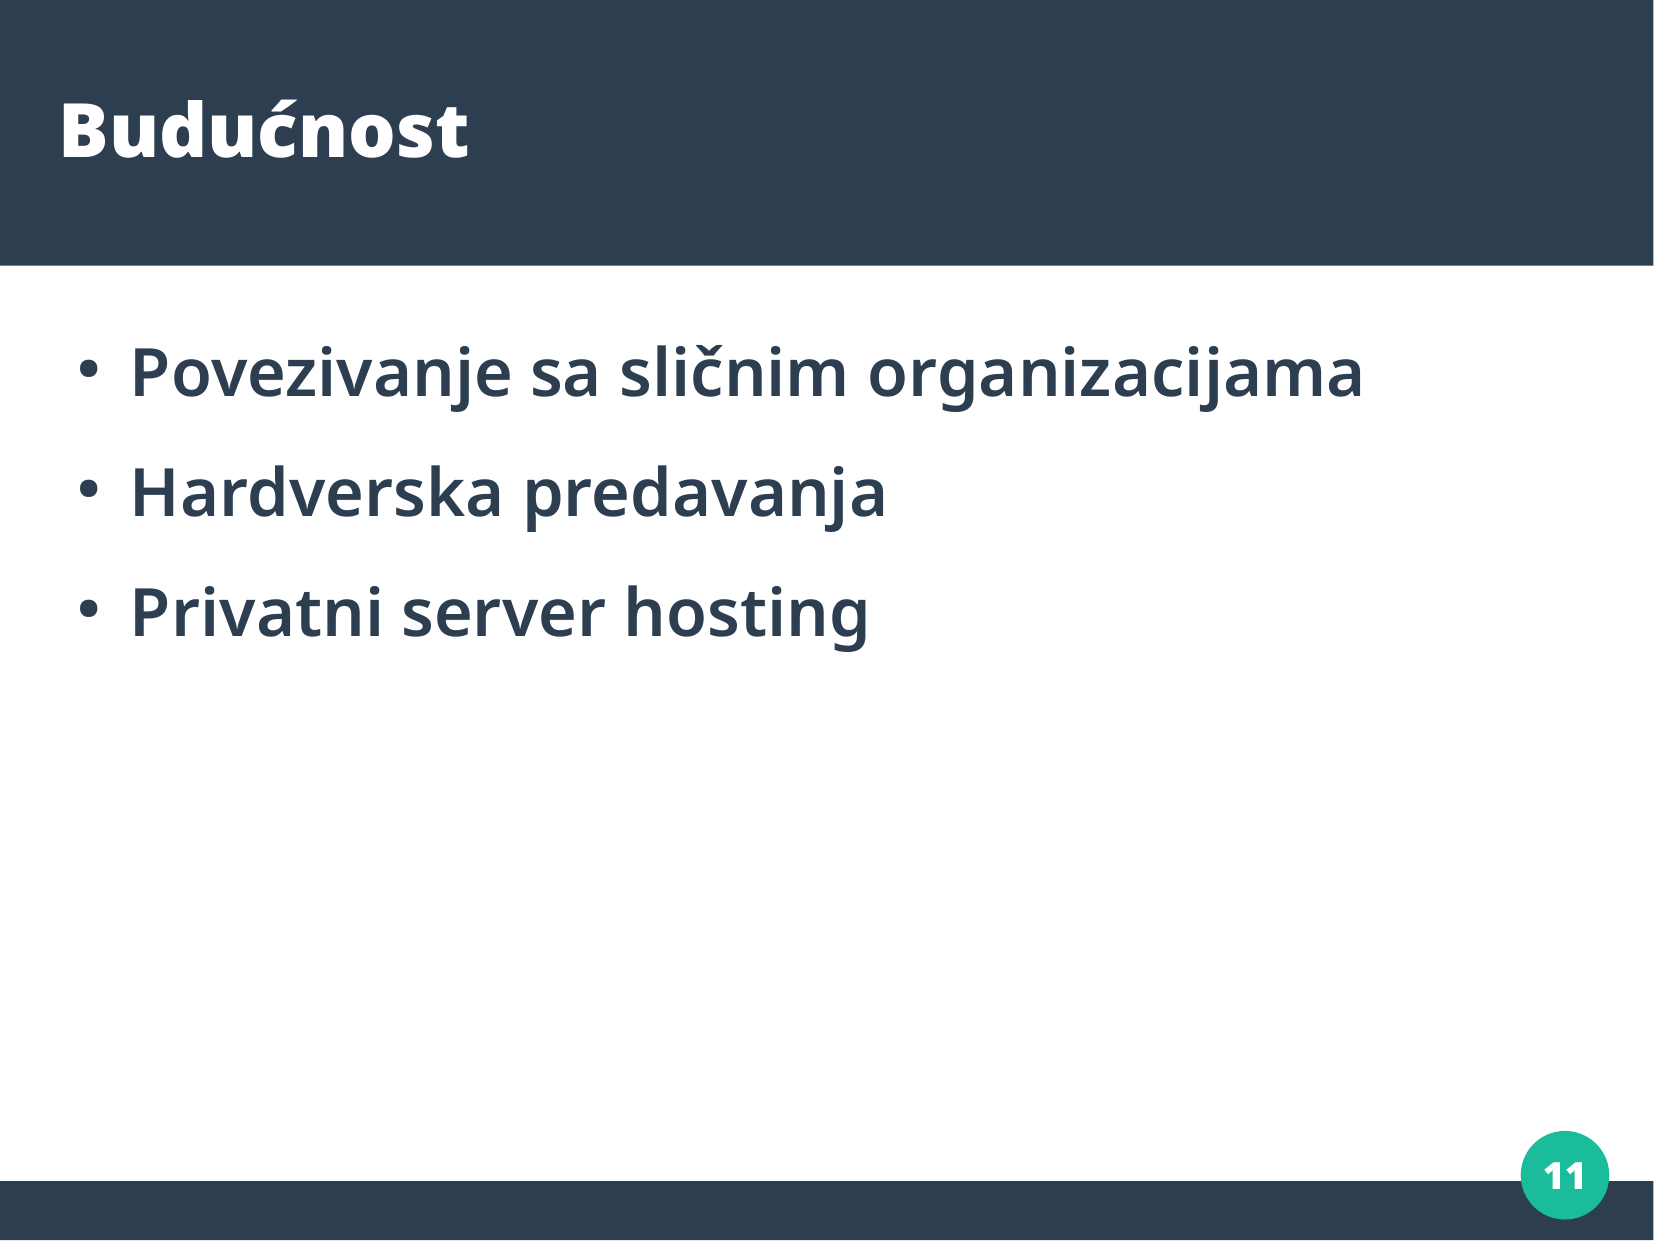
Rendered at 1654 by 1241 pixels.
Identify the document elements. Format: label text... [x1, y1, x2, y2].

title Budućnost [59, 49, 1595, 207]
list Povezivanje sa sličnim organizacijama Hardverska predavanja Privatni server hosting [59, 324, 1595, 1152]
